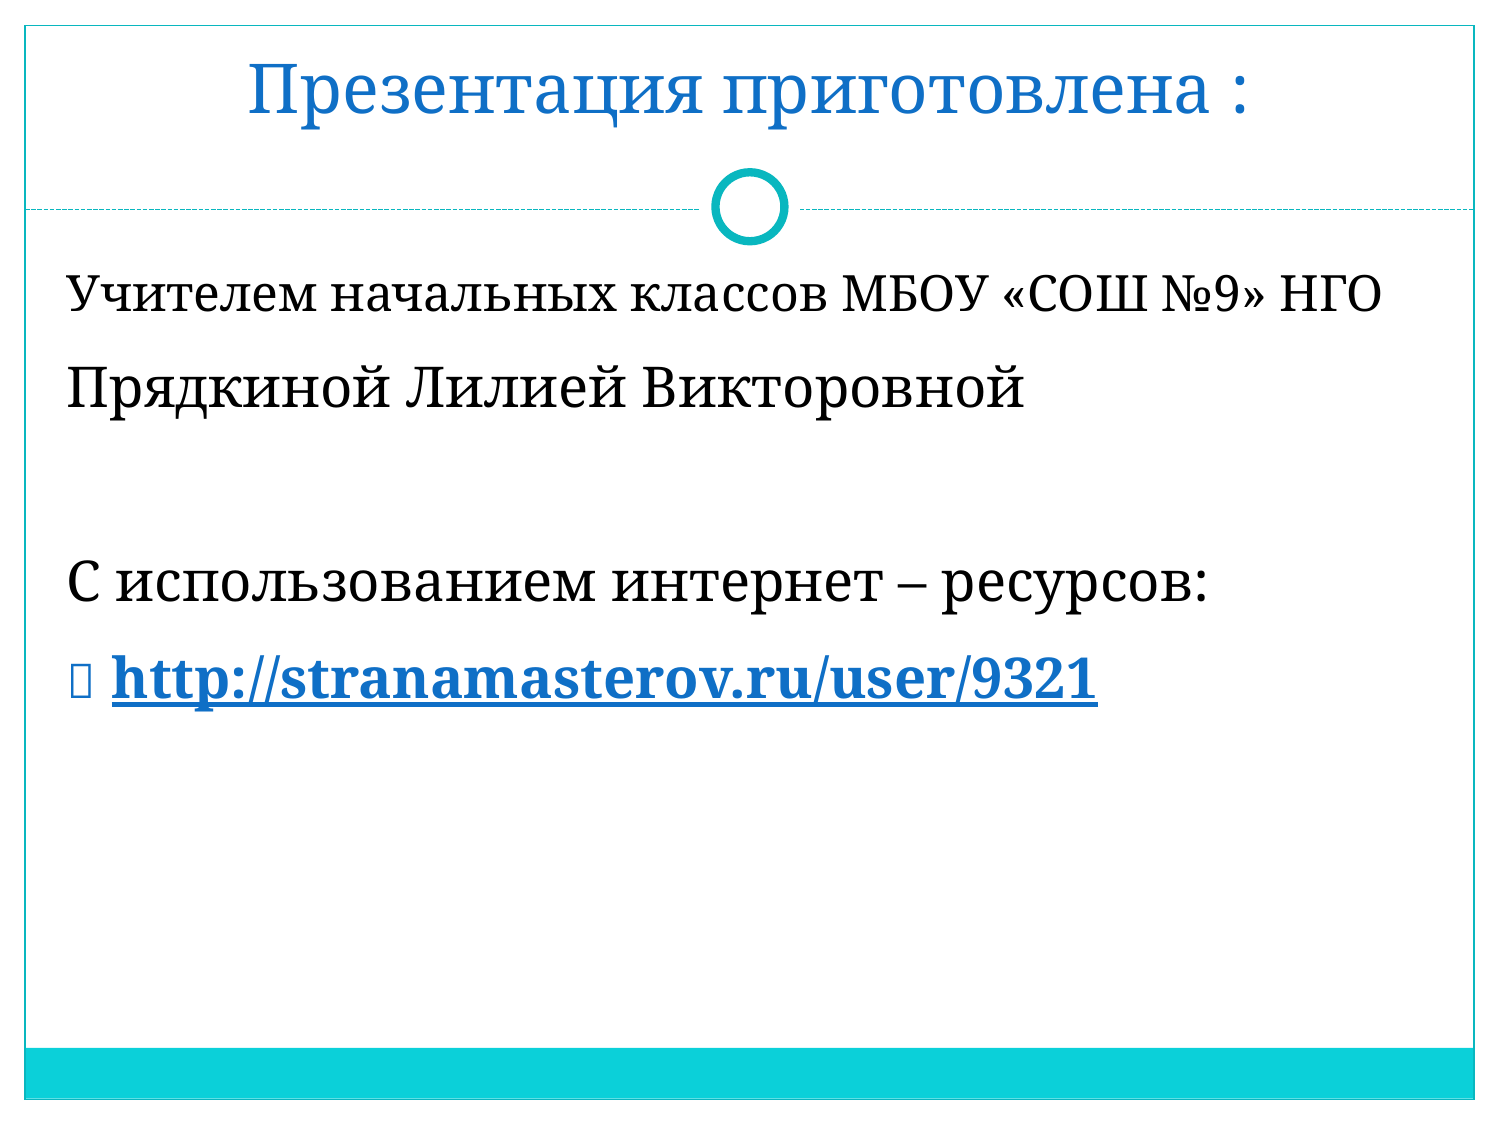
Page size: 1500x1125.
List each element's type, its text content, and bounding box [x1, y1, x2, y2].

list Учителем начальных классов МБОУ «СОШ №9» НГО Прядкиной Лилией Викторовной С использованием интернет – ресурсов: http://stranamasterov.ru/user/9321 [51, 253, 1447, 1004]
title Презентация приготовлена : [49, 37, 1450, 162]
